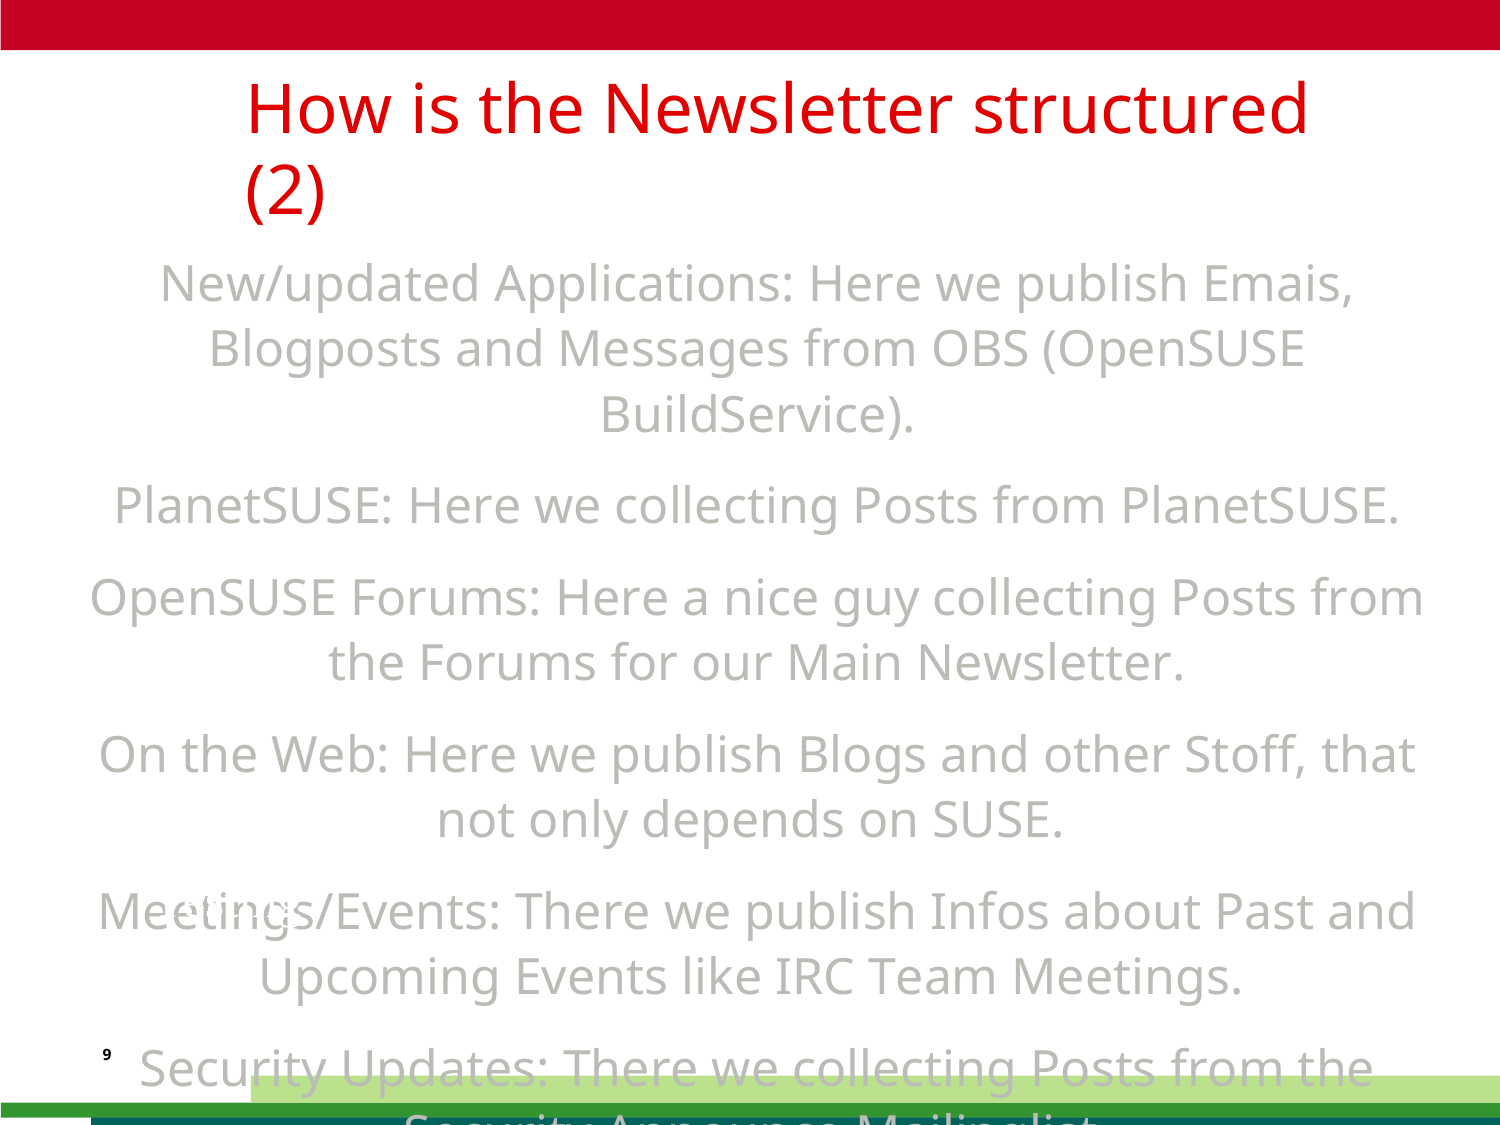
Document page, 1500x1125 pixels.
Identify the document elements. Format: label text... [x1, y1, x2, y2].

text_box New/updated Applications: Here we publish Emais, Blogposts and Messages from OBS (OpenSUSE BuildService). PlanetSUSE: Here we collecting Posts from PlanetSUSE. OpenSUSE Forums: Here a nice guy collecting Posts from the Forums for our Main Newsletter. On the Web: Here we publish Blogs and other Stoff, that not only depends on SUSE. Meetings/Events: There we publish Infos about Past and Upcoming Events like IRC Team Meetings. Security Updates: There we collecting Posts from the Security Announce Mailinglist. [55, 241, 1461, 1047]
text_box Testing [137, 862, 676, 938]
title How is the Newsletter structured (2) [245, 68, 1409, 231]
